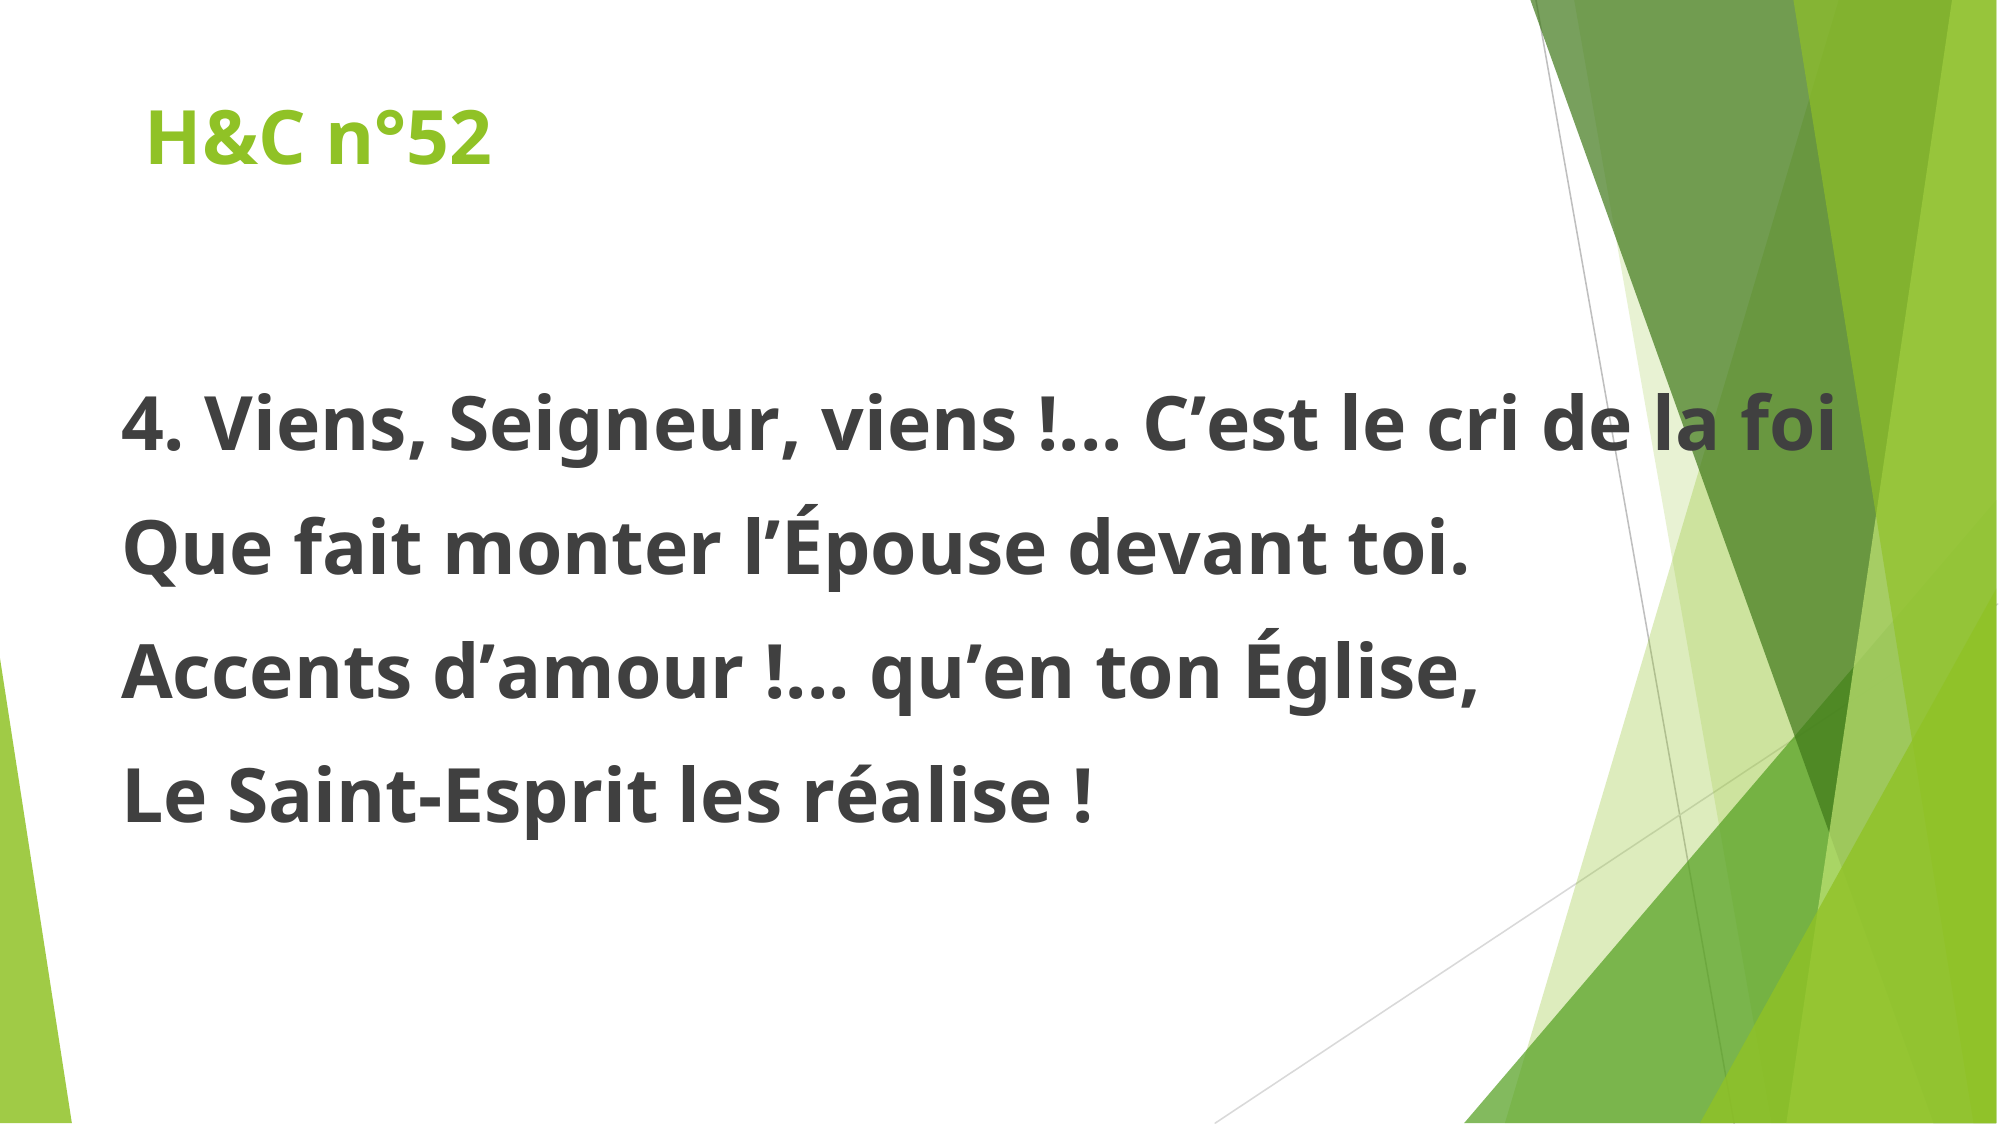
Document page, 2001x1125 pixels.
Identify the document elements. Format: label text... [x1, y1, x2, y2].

text_box 4. Viens, Seigneur, viens !... C’est le cri de la foi Que fait monter l’Épouse devant toi. Accents d’amour !... qu’en ton Église, Le Saint-Esprit les réalise ! [106, 354, 1973, 1037]
text_box H&C n°52 [129, 82, 1441, 260]
